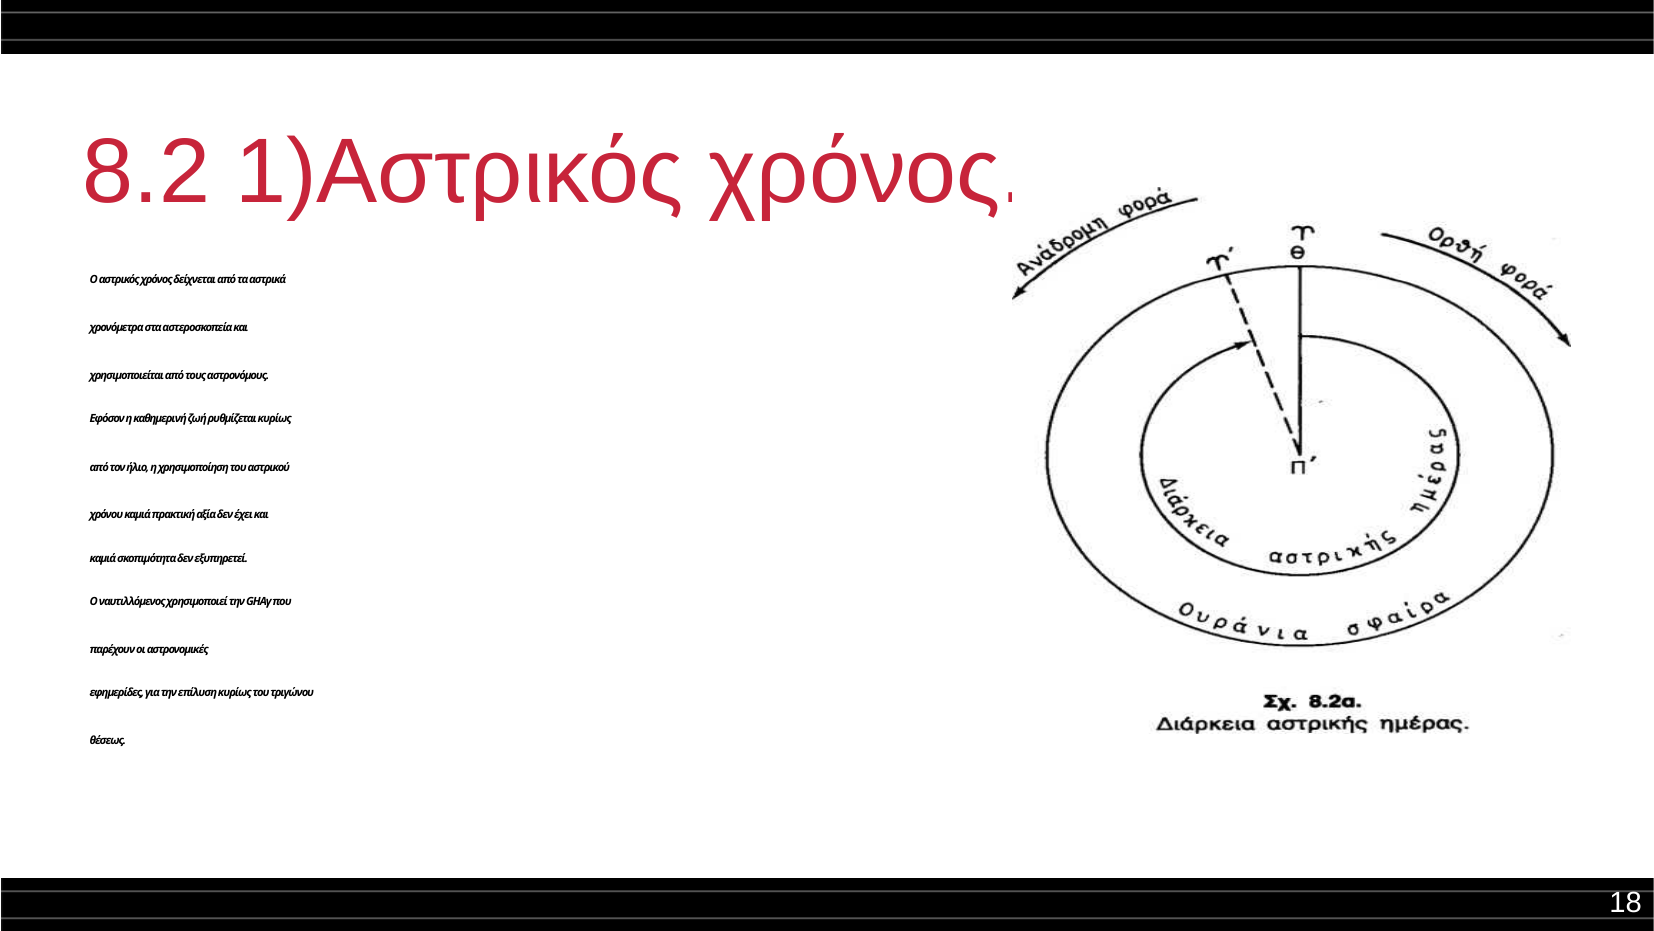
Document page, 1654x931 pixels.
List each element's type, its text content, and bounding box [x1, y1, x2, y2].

title 8.2 1)Aστρικός χρόνος. [82, 92, 1571, 249]
picture [1012, 187, 1571, 734]
picture [1, 0, 1654, 54]
list Ο αστρικός χρόνος δείχνεται από τα αστρικά χρονόμετρα στα αστεροσκο­πεία και χρησιμοποιείται από τους αστρονόμους. Εφόσον η καθημερινή ζωή ρυθμίζεται κυρίως από τον ήλιο, η χρησιμοποίηση του αστρικού χρόνου καμιά πρακτική αξία δεν έχει και καμιά σκοπιμότητα δεν εξυπηρετεί. Ο ναυτιλλόμενος χρησιμοποιεί την GHAγ που παρέχουν οι αστρονομικές εφημερίδες, για την επίλυση κυρίως του τριγώνου θέσεως. [82, 271, 938, 758]
picture [1, 878, 1654, 931]
